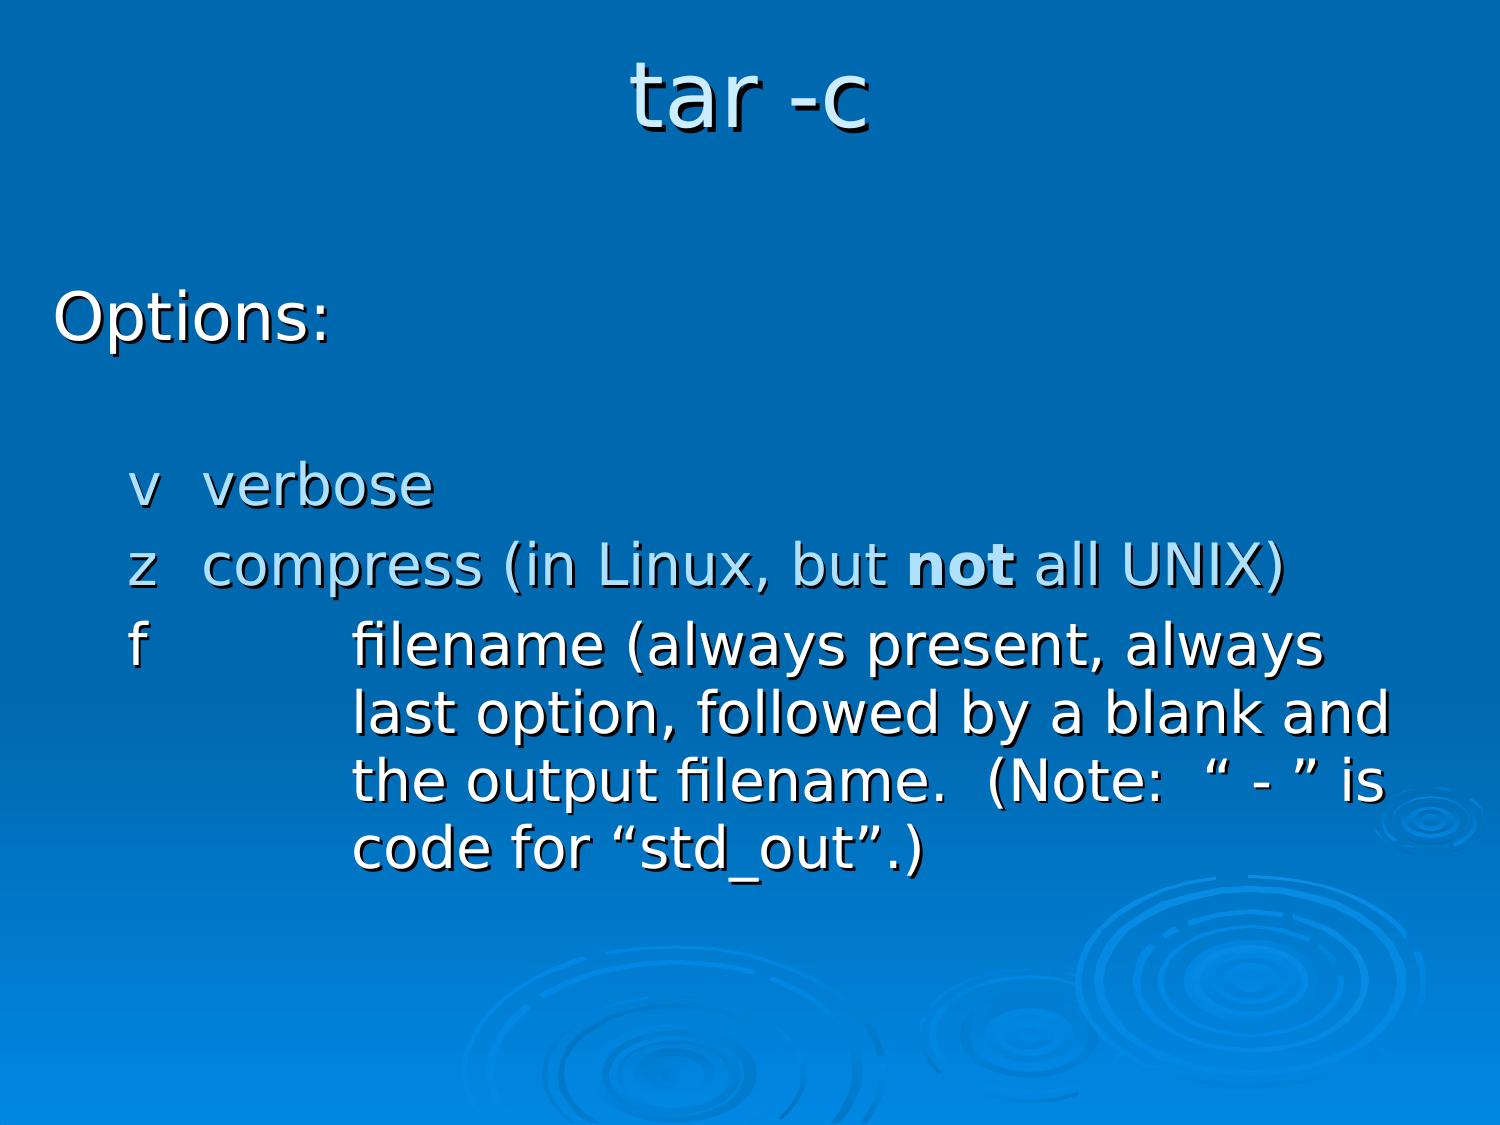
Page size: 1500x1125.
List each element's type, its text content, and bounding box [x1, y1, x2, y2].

title tar -c [75, 36, 1426, 159]
list Options: v verbose z compress (in Linux, but not all UNIX) f filename (always present, always last option, followed by a blank and the output filename. (Note: “ - ” is code for “std_out”.) [37, 275, 1463, 1076]
